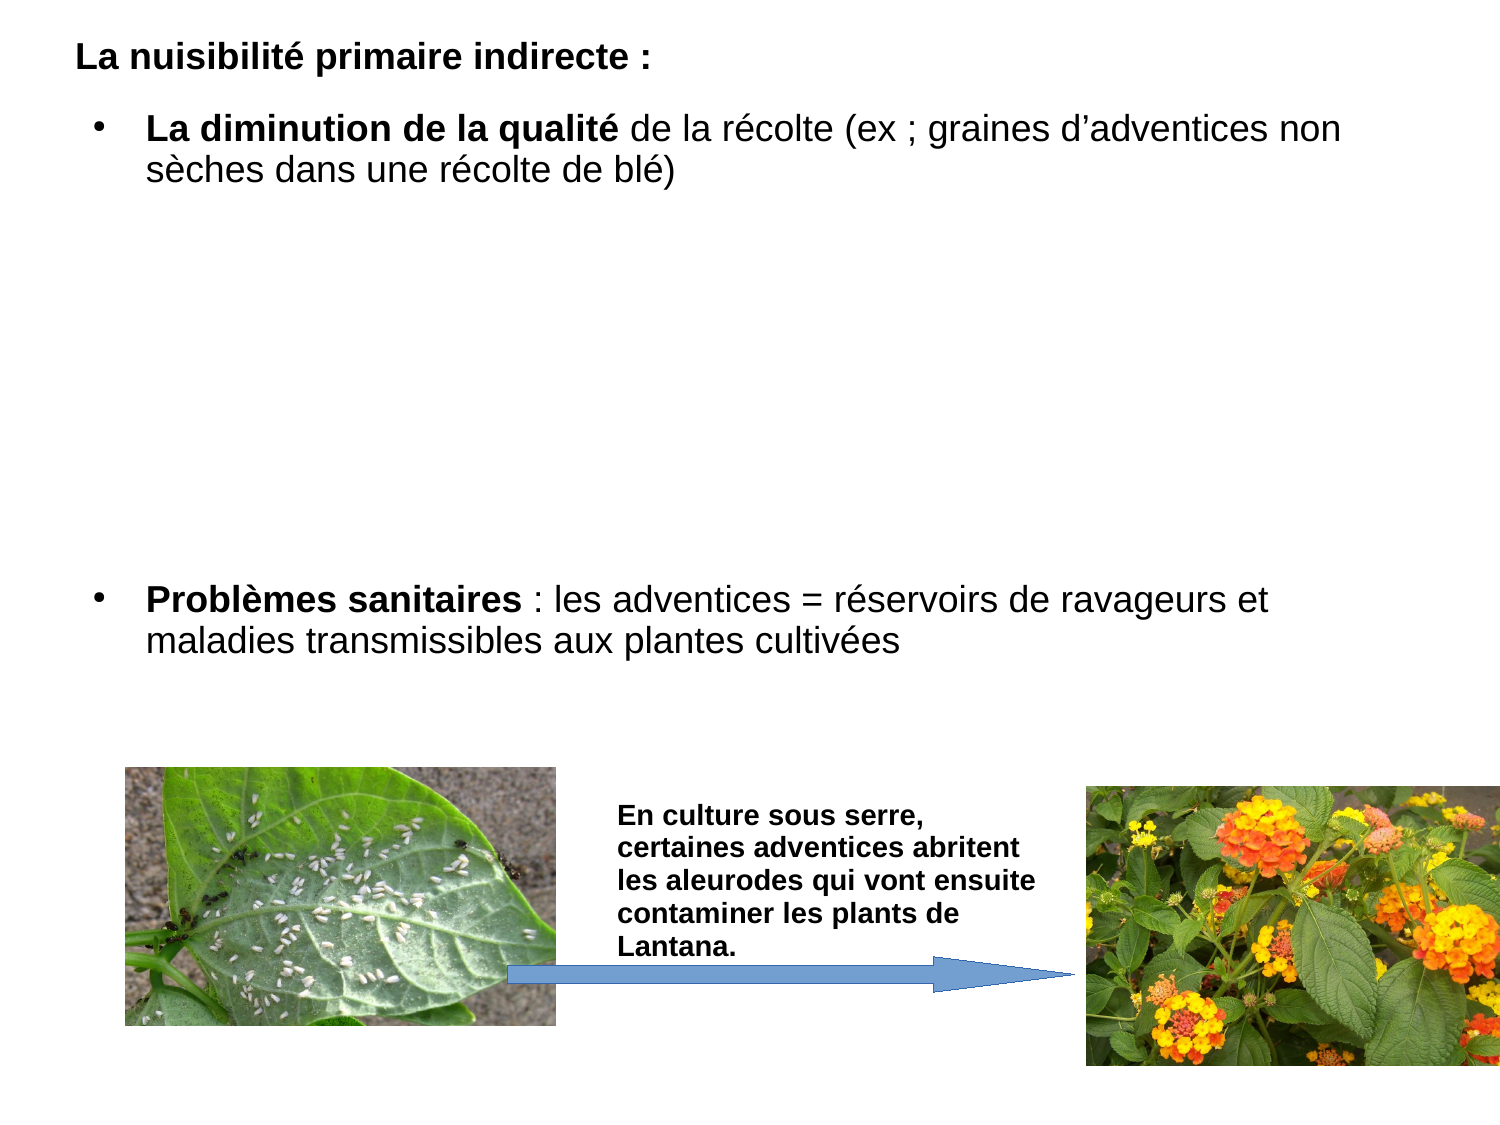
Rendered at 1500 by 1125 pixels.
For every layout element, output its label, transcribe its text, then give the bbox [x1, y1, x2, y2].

picture [125, 767, 556, 1026]
text_box En culture sous serre, certaines adventices abritent les aleurodes qui vont ensuite contaminer les plants de Lantana. [602, 791, 1052, 974]
text_box [507, 965, 1075, 993]
picture [1086, 786, 1500, 1066]
list La nuisibilité primaire indirecte : La diminution de la qualité de la récolte (ex ; graines d’adventices non sèches dans une récolte de blé) Problèmes sanitaires : les adventices = réservoirs de ravageurs et maladies transmissibles aux plantes cultivées [75, 35, 1425, 916]
